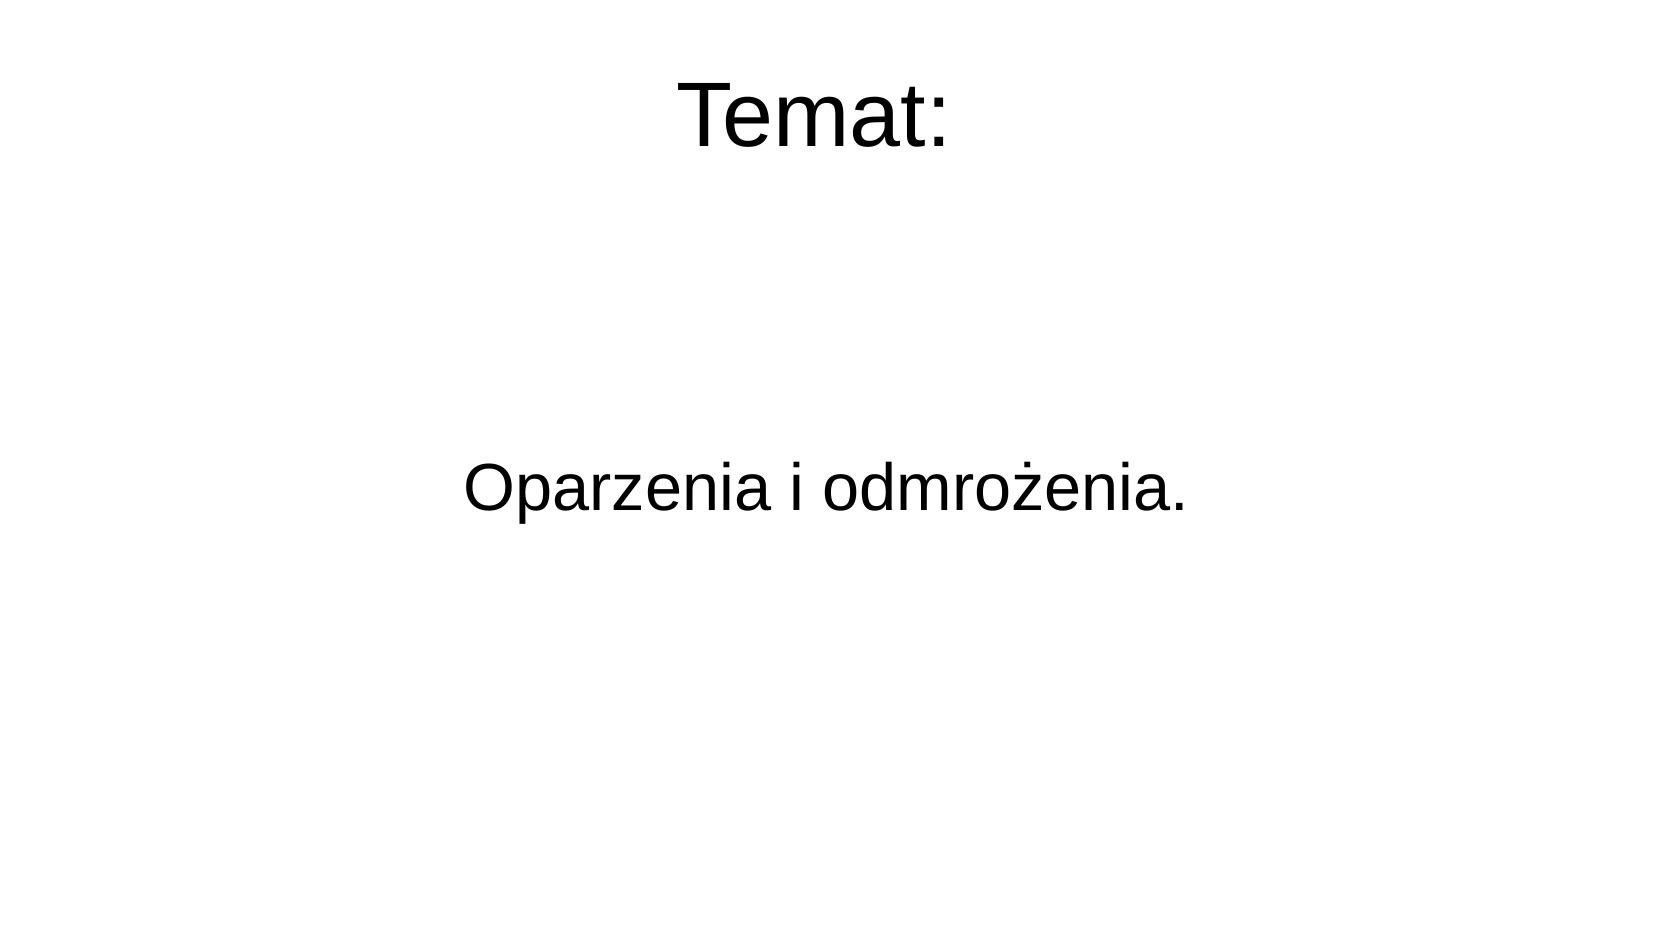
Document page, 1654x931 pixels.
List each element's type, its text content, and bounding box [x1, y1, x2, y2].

subtitle Oparzenia i odmrożenia. [82, 217, 1571, 758]
title Temat: [82, 37, 1571, 193]
